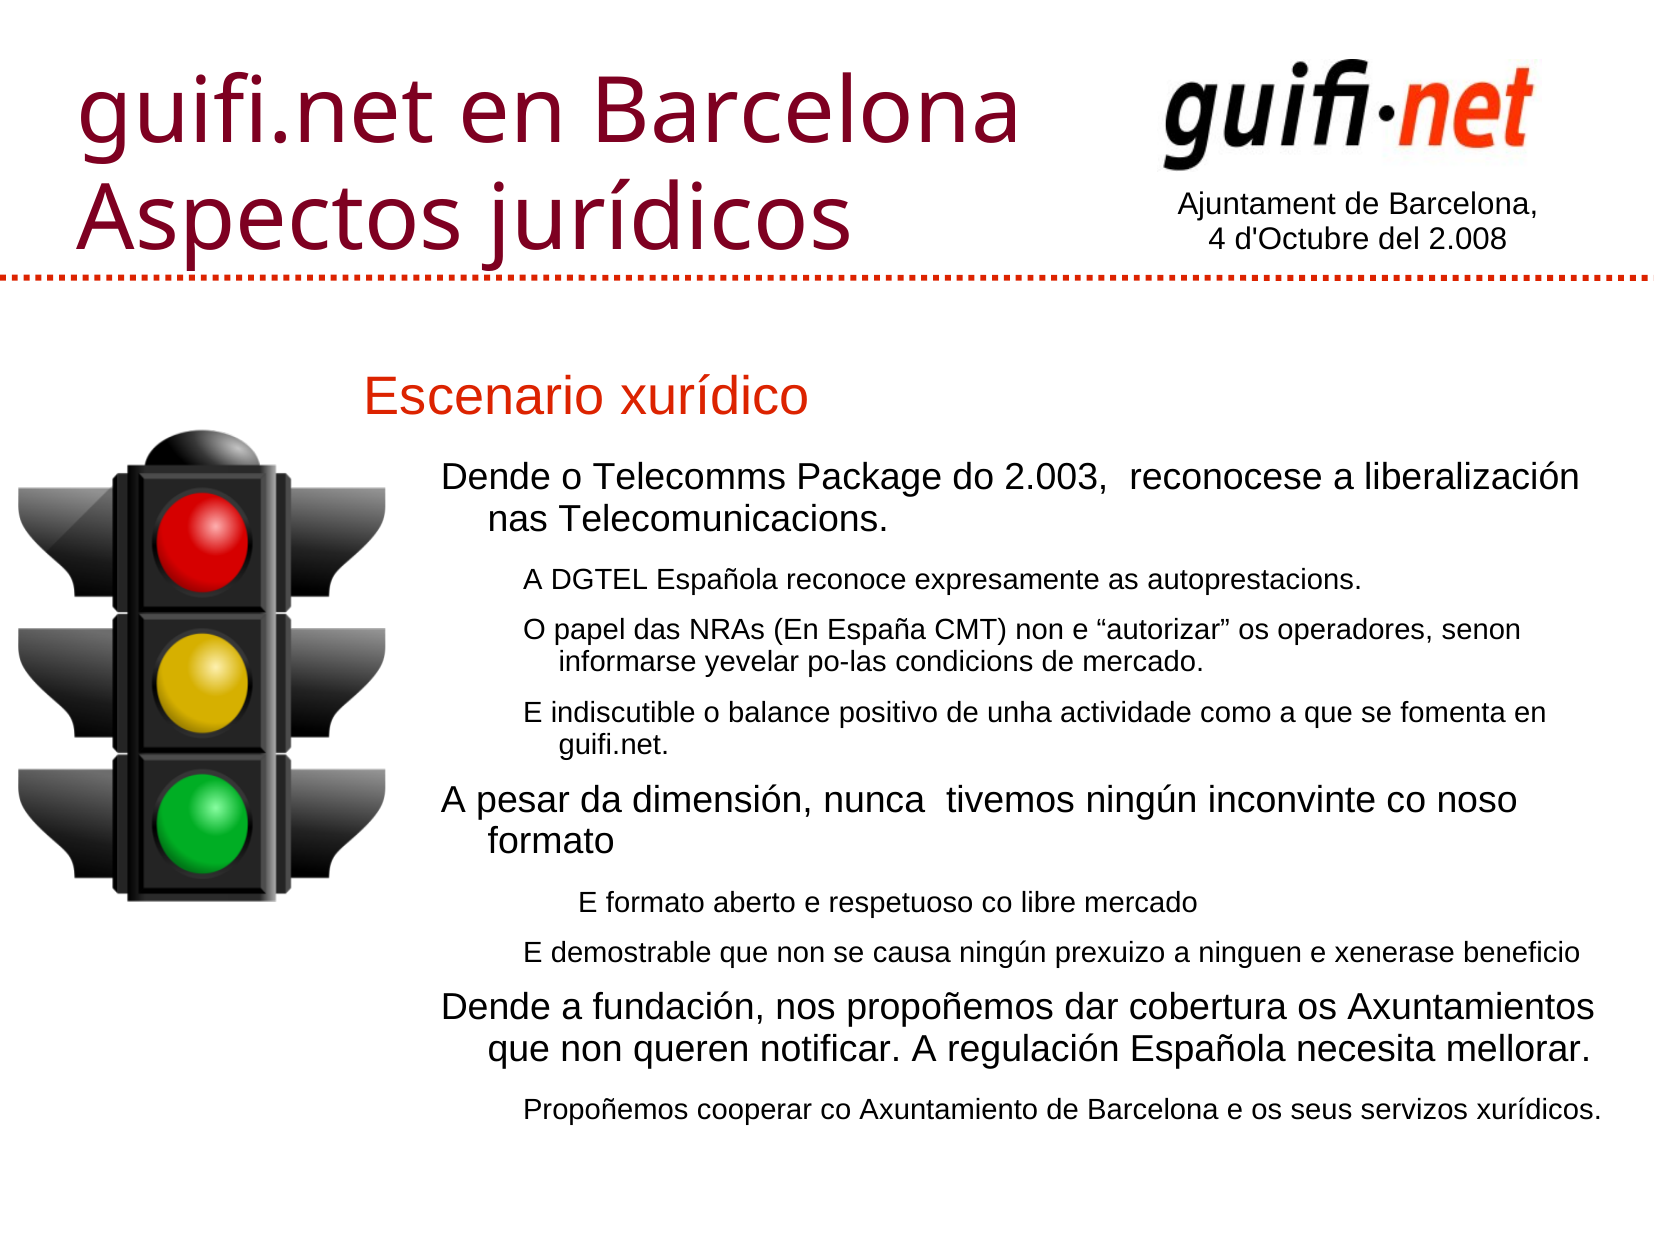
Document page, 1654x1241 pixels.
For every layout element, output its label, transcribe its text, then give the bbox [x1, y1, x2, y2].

text_box Escenario xurídico Dende o Telecomms Package do 2.003, reconocese a liberalización nas Telecomunicacions. A DGTEL Española reconoce expresamente as autoprestacions. O papel das NRAs (En España CMT) non e “autorizar” os operadores, senon informarse yevelar po-las condicions de mercado. E indiscutible o balance positivo de unha actividade como a que se fomenta en guifi.net. A pesar da dimensión, nunca tivemos ningún inconvinte co noso formato E formato aberto e respetuoso co libre mercado E demostrable que non se causa ningún prexuizo a ninguen e xenerase beneficio Dende a fundación, nos propoñemos dar cobertura os Axuntamientos que non queren notificar. A regulación Española necesita mellorar. Propoñemos cooperar co Axuntamiento de Barcelona e os seus servizos xurídicos. [346, 362, 1612, 1241]
picture [0, 413, 401, 916]
text_box guifi.net en Barcelona Aspectos jurídicos [76, 53, 1093, 272]
picture [1157, 59, 1542, 172]
